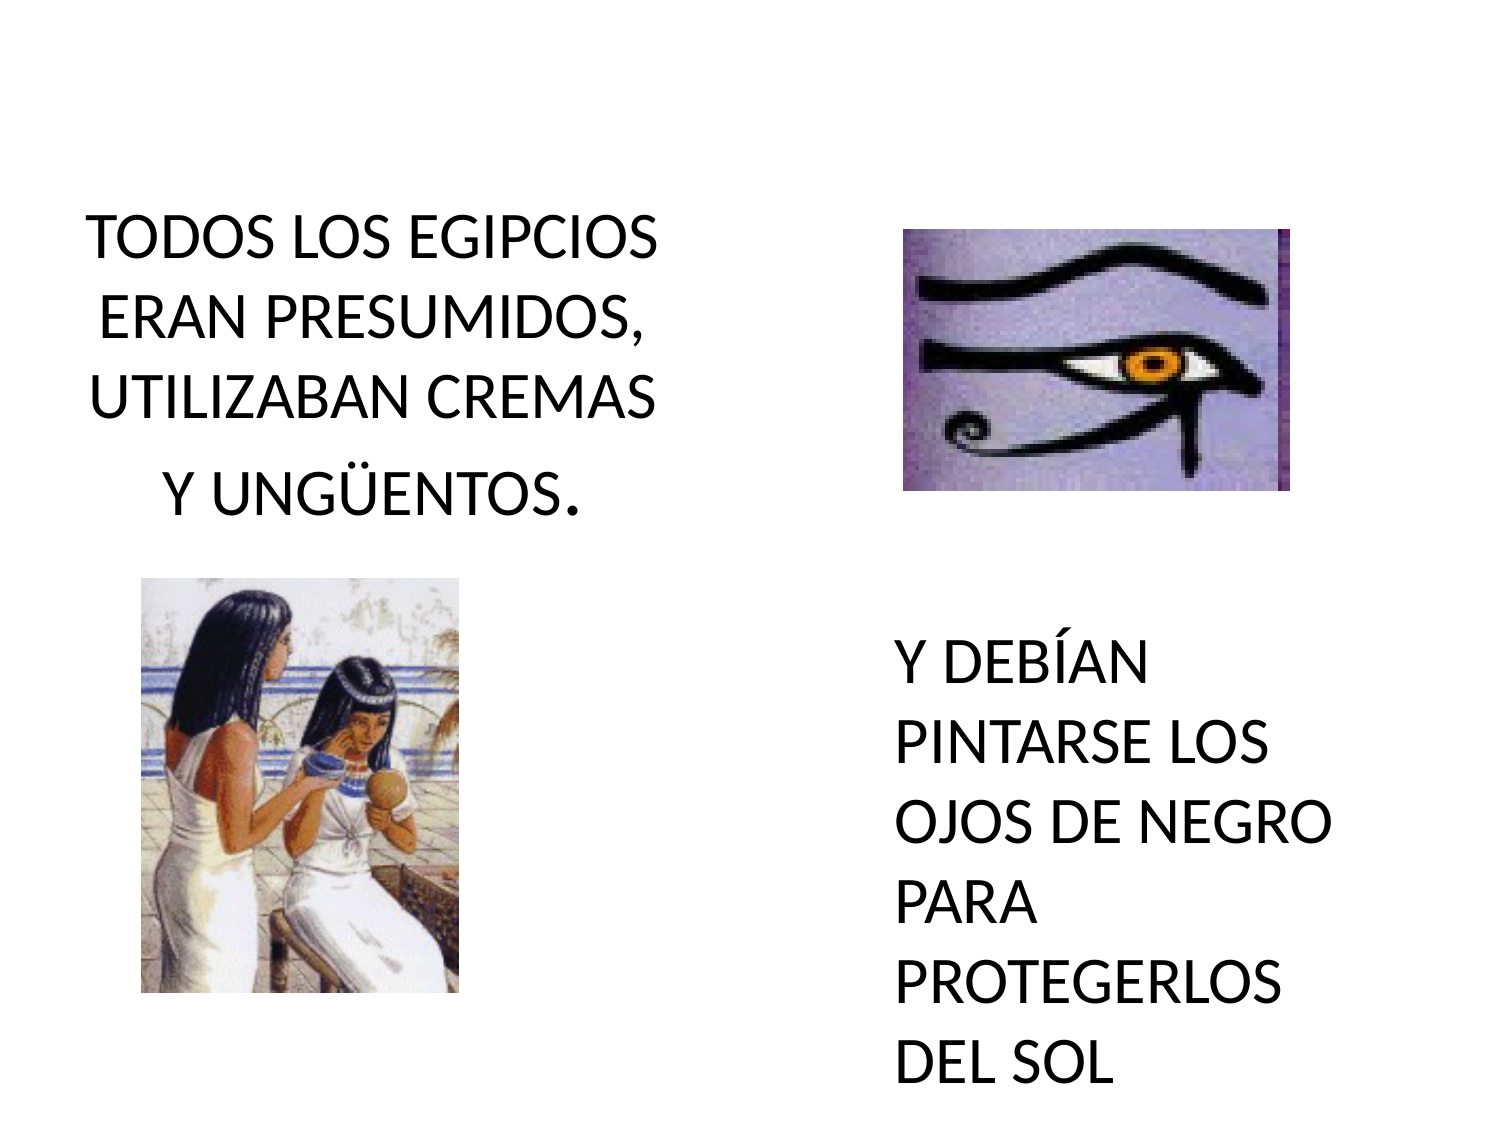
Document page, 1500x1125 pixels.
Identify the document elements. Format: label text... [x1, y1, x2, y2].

text_box Y DEBÍAN PINTARSE LOS OJOS DE NEGRO PARA PROTEGERLOS DEL SOL [879, 609, 1365, 1110]
picture [879, 184, 1353, 504]
title TODOS LOS EGIPCIOS ERAN PRESUMIDOS, UTILIZABAN CREMAS Y UNGÜENTOS. [53, 184, 693, 384]
picture [141, 578, 459, 993]
